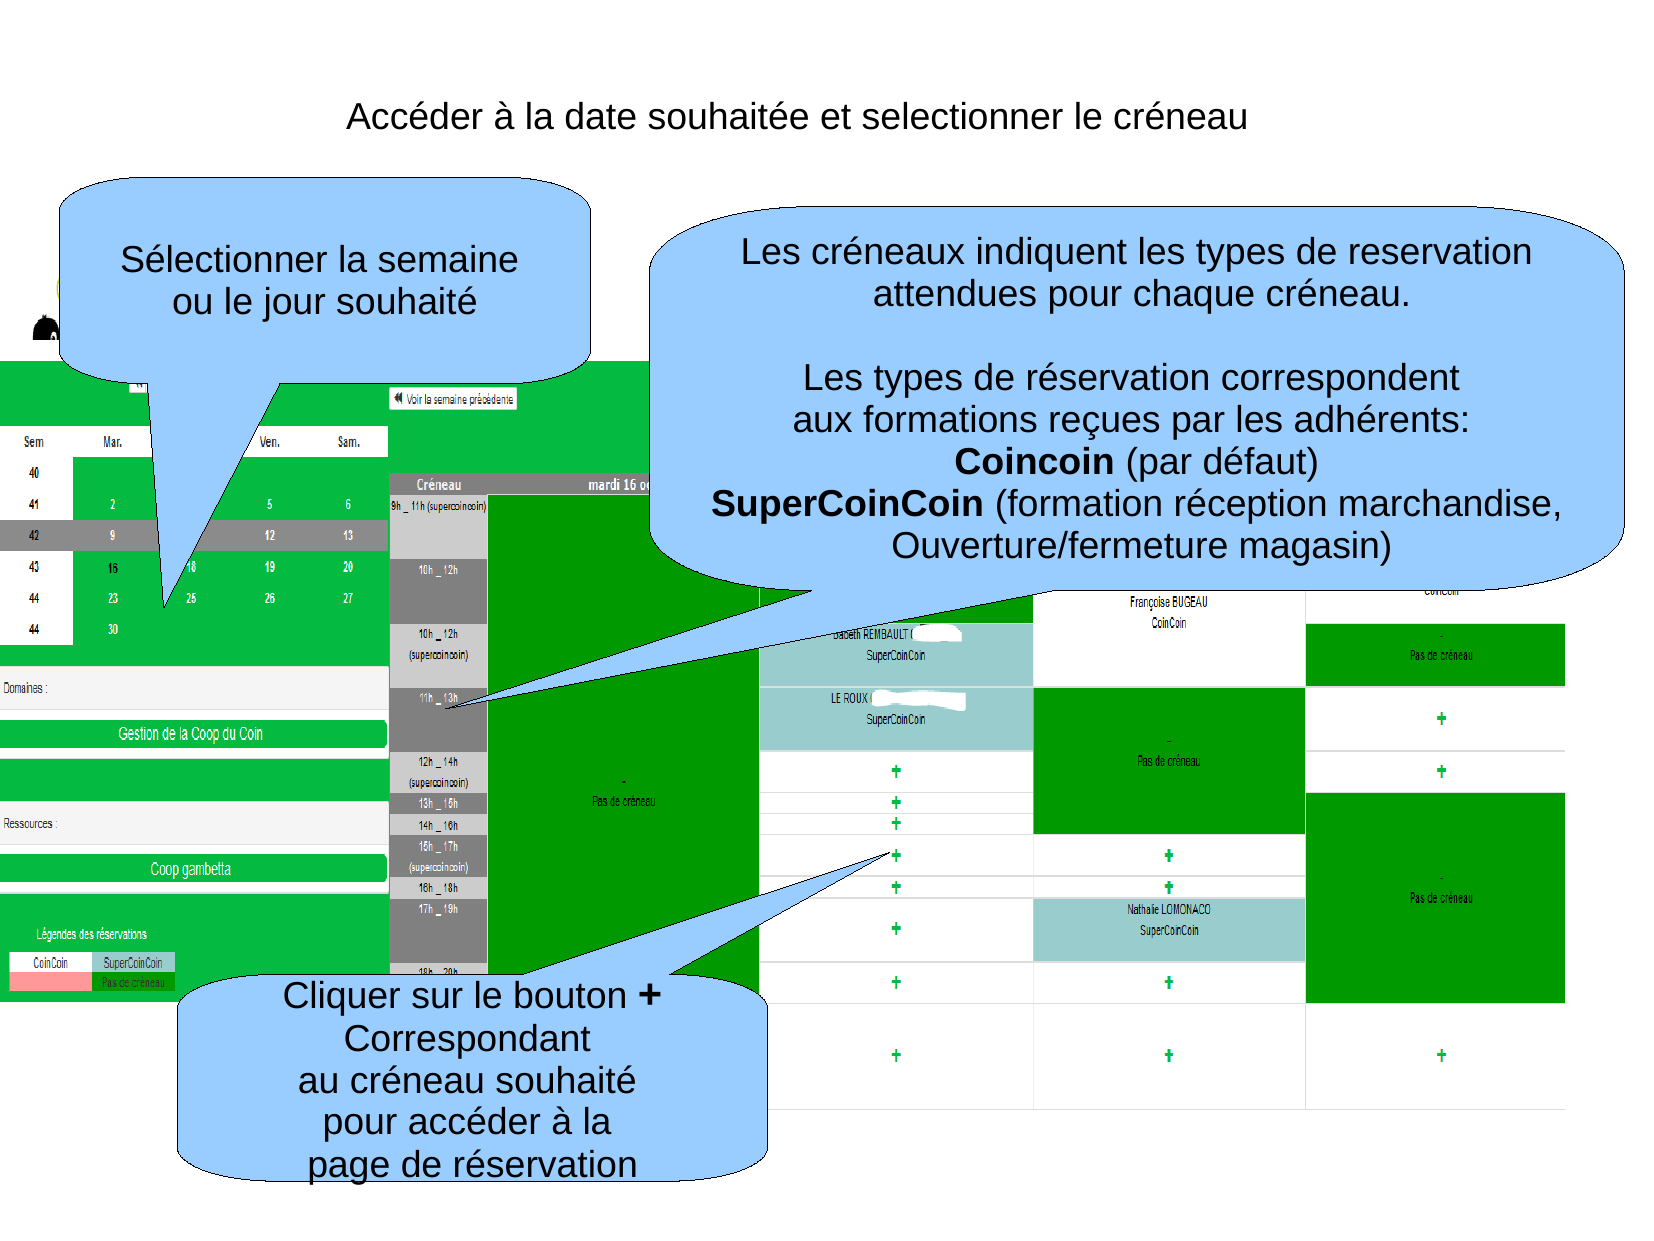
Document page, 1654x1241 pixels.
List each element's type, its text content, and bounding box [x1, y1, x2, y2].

text_box Les créneaux indiquent les types de reservation attendues pour chaque créneau. Les types de réservation correspondent aux formations reçues par les adhérents: Coincoin (par défaut) SuperCoinCoin (formation réception marchandise, Ouverture/fermeture magasin) [445, 206, 1625, 709]
text_box Accéder à la date souhaitée et selectionner le créneau [88, 88, 1506, 160]
text_box Sélectionner la semaine ou le jour souhaité [59, 177, 591, 608]
text_box Cliquer sur le bouton + Correspondant au créneau souhaité pour accéder à la page de réservation [177, 852, 890, 1182]
picture [0, 236, 1565, 1182]
